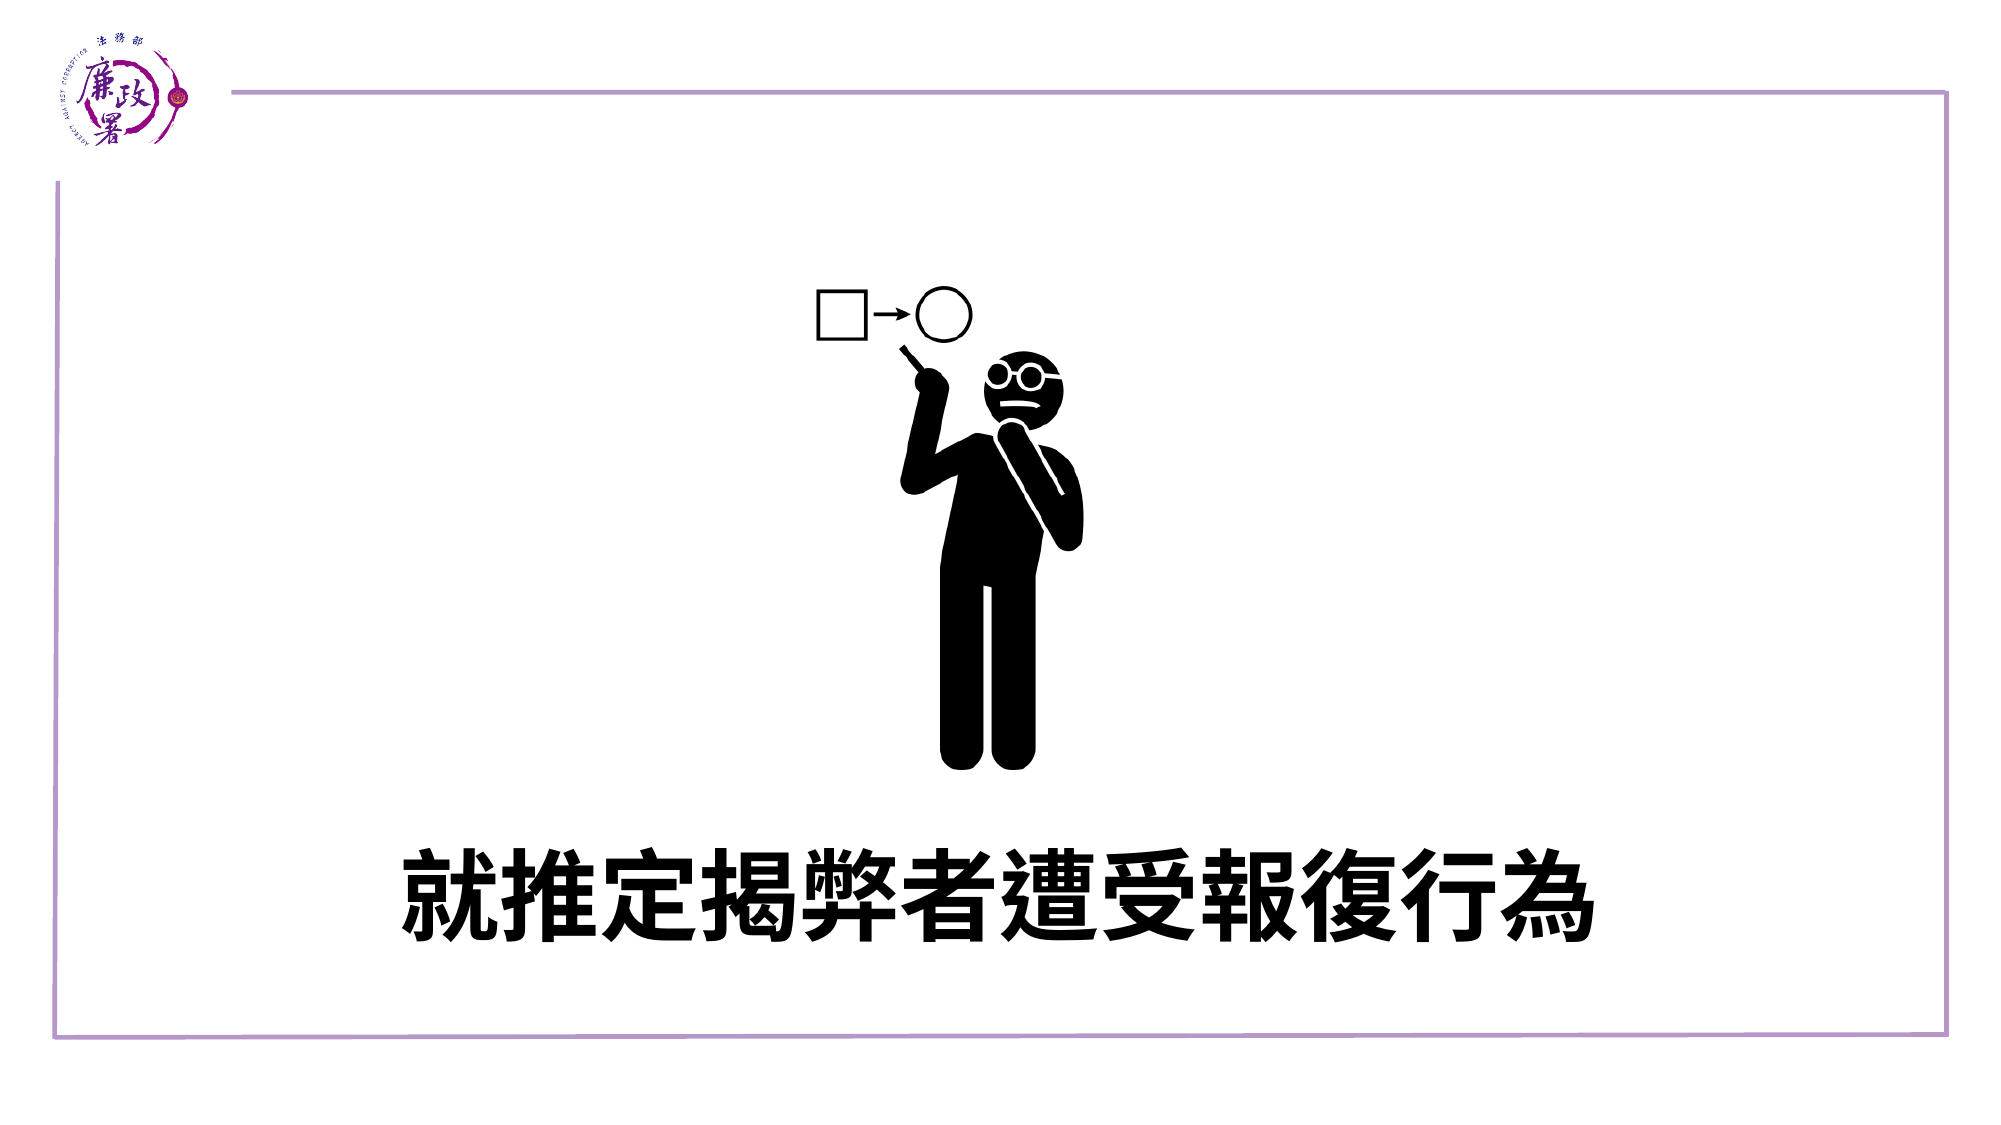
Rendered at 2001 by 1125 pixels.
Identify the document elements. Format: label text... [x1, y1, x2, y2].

picture [708, 286, 1191, 770]
picture [60, 32, 188, 146]
text_box 就推定揭弊者遭受報復行為 [385, 826, 1615, 962]
